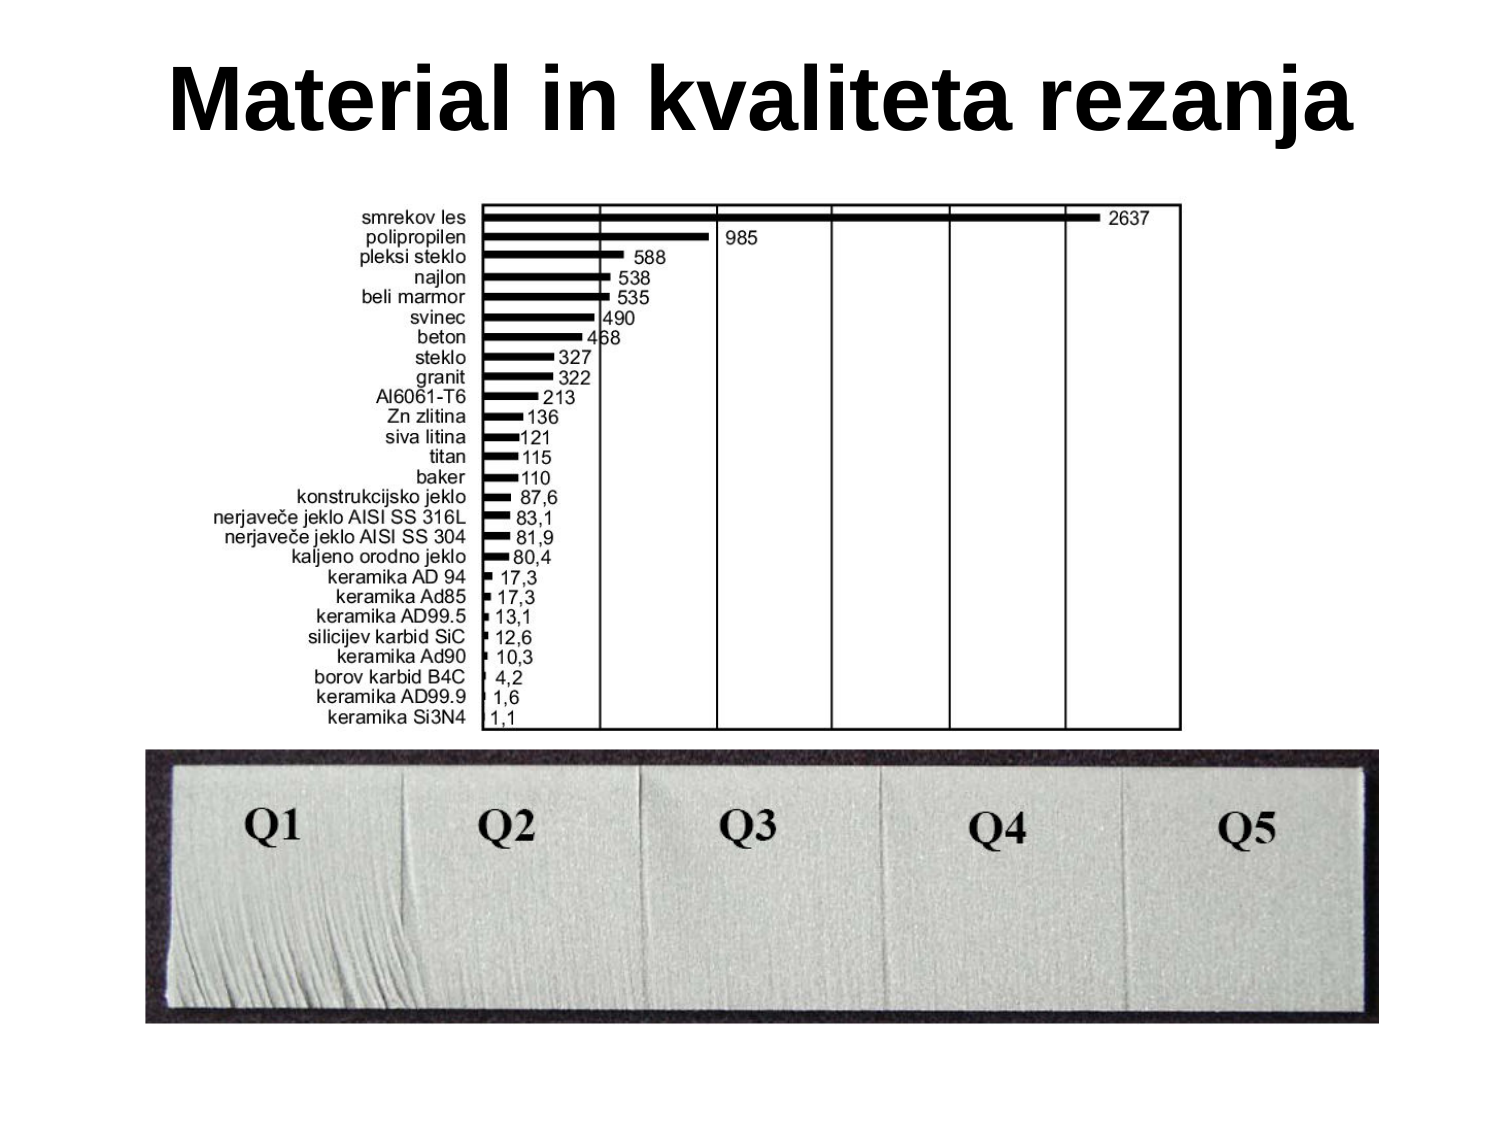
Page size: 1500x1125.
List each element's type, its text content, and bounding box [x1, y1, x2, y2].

title Material in kvaliteta rezanja [123, 0, 1399, 188]
picture [135, 739, 1379, 1025]
picture [206, 196, 1188, 736]
